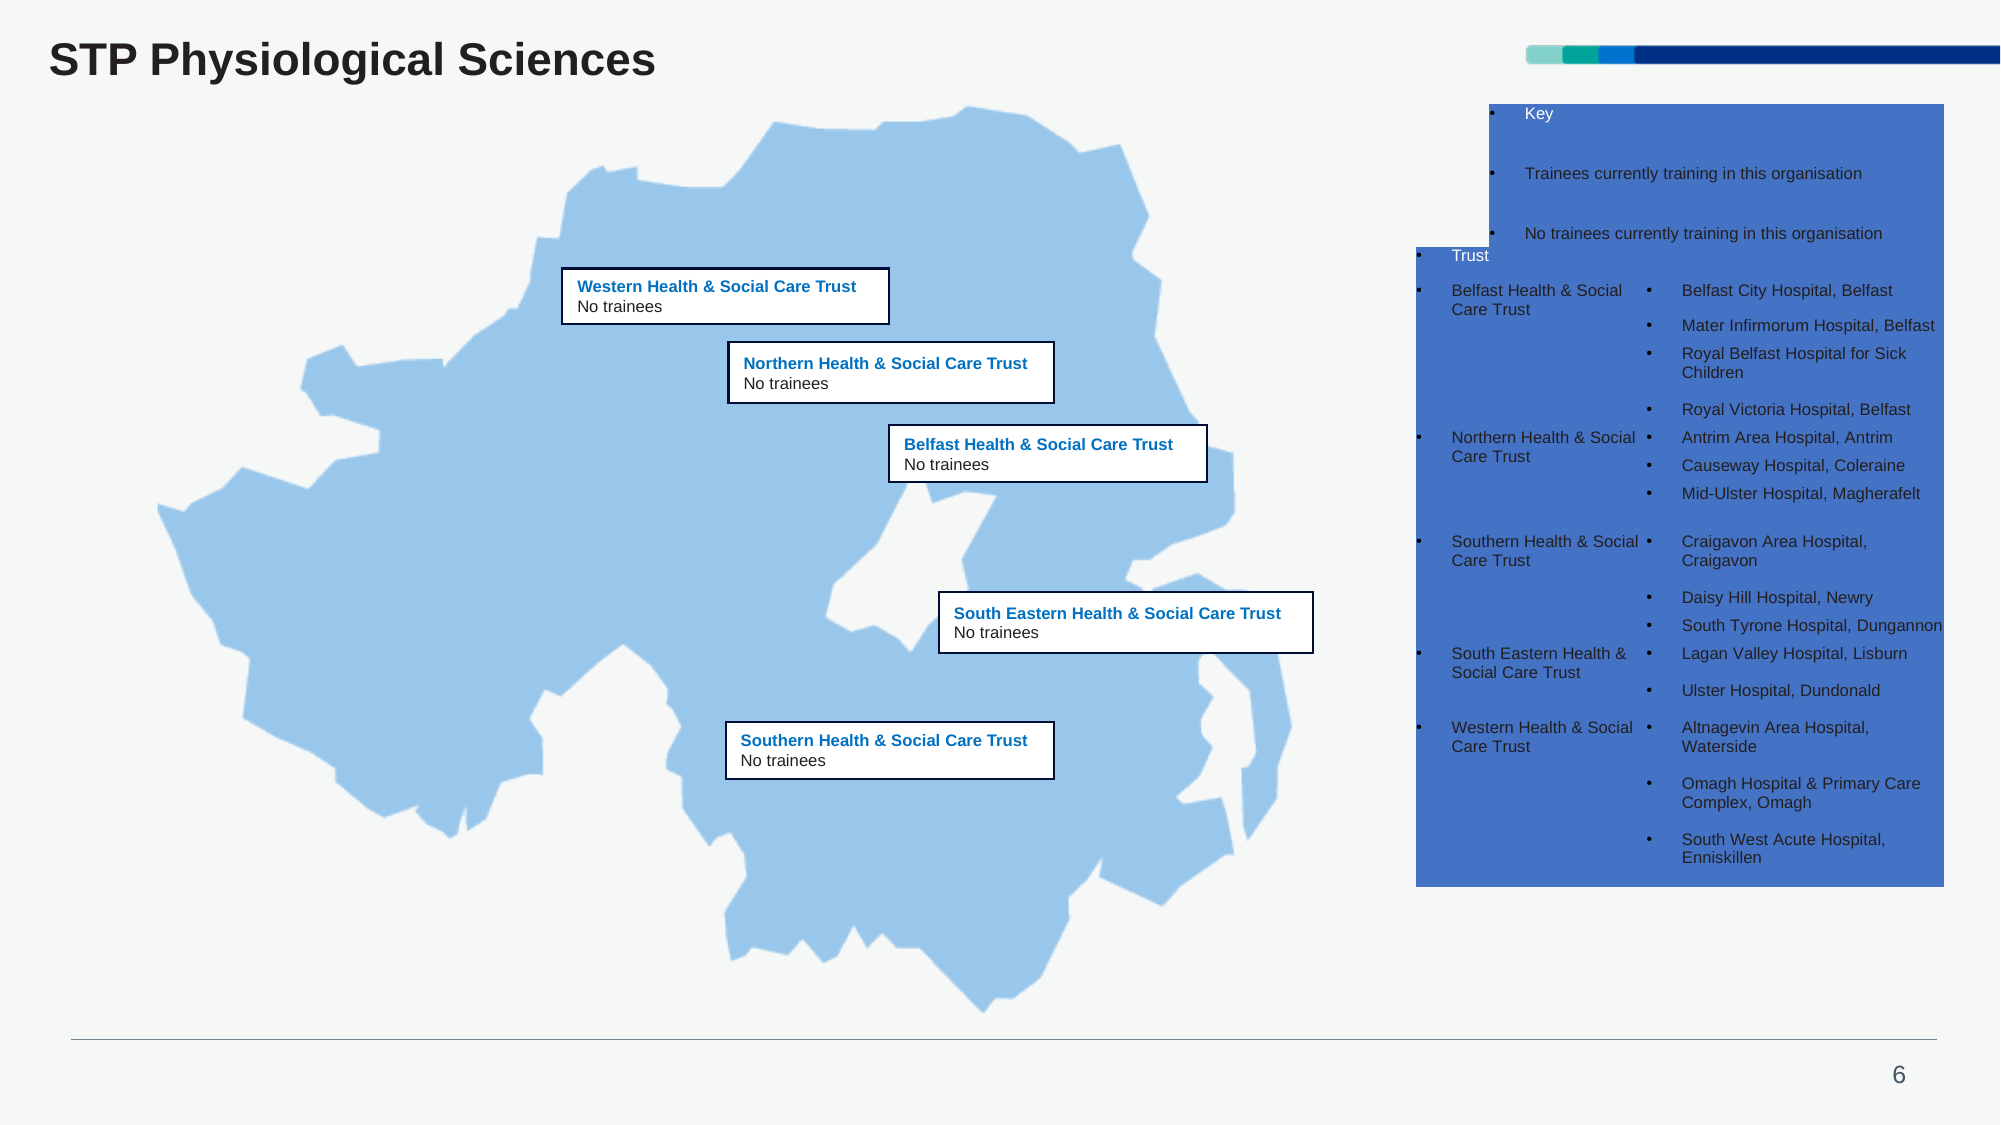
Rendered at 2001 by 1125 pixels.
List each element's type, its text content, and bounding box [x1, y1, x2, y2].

table_cell Belfast Health & Social Care Trust [1416, 281, 1646, 428]
text_box South Eastern Health & Social Care Trust No trainees [939, 592, 1313, 653]
table_cell Daisy Hill Hospital, Newry [1646, 588, 1944, 616]
table_cell No trainees currently training in this organisation [1489, 224, 1887, 284]
table_header Key [1489, 104, 1887, 164]
table_header [1887, 104, 1944, 164]
table_cell Causeway Hospital, Coleraine [1646, 456, 1944, 484]
text_box Southern Health & Social Care Trust No trainees [726, 722, 1054, 779]
table_cell Royal Victoria Hospital, Belfast [1646, 400, 1944, 428]
table_cell Ulster Hospital, Dundonald [1646, 681, 1944, 718]
table_cell Omagh Hospital & Primary Care Complex, Omagh [1646, 774, 1944, 830]
table_header Trust [1416, 247, 1489, 281]
table_cell South West Acute Hospital, Enniskillen [1646, 830, 1944, 887]
table_cell [1887, 164, 1944, 224]
table_cell Trainees currently training in this organisation [1489, 164, 1887, 224]
table_cell South Tyrone Hospital, Dungannon [1646, 616, 1944, 644]
table_cell Lagan Valley Hospital, Lisburn [1646, 644, 1944, 681]
table_cell Southern Health & Social Care Trust [1416, 532, 1646, 644]
table_cell Mid-Ulster Hospital, Magherafelt [1646, 484, 1944, 532]
text_box STP Physiological Sciences [33, 22, 739, 93]
table_cell Northern Health & Social Care Trust [1416, 428, 1646, 532]
text_box Northern Health & Social Care Trust No trainees [729, 342, 1054, 403]
table_cell Belfast City Hospital, Belfast [1646, 284, 1944, 316]
table_cell Antrim Area Hospital, Antrim [1646, 428, 1944, 456]
table_cell Western Health & Social Care Trust [1416, 718, 1646, 887]
table_cell Royal Belfast Hospital for Sick Children [1646, 344, 1944, 400]
text_box Belfast Health & Social Care Trust No trainees [889, 425, 1207, 482]
table_cell South Eastern Health & Social Care Trust [1416, 644, 1646, 718]
table_cell [1887, 224, 1944, 284]
picture [144, 94, 1307, 1031]
text_box Western Health & Social Care Trust No trainees [562, 269, 889, 324]
table_cell Craigavon Area Hospital, Craigavon [1646, 532, 1944, 588]
table_cell Altnagevin Area Hospital, Waterside [1646, 718, 1944, 774]
table_cell Mater Infirmorum Hospital, Belfast [1646, 316, 1944, 344]
